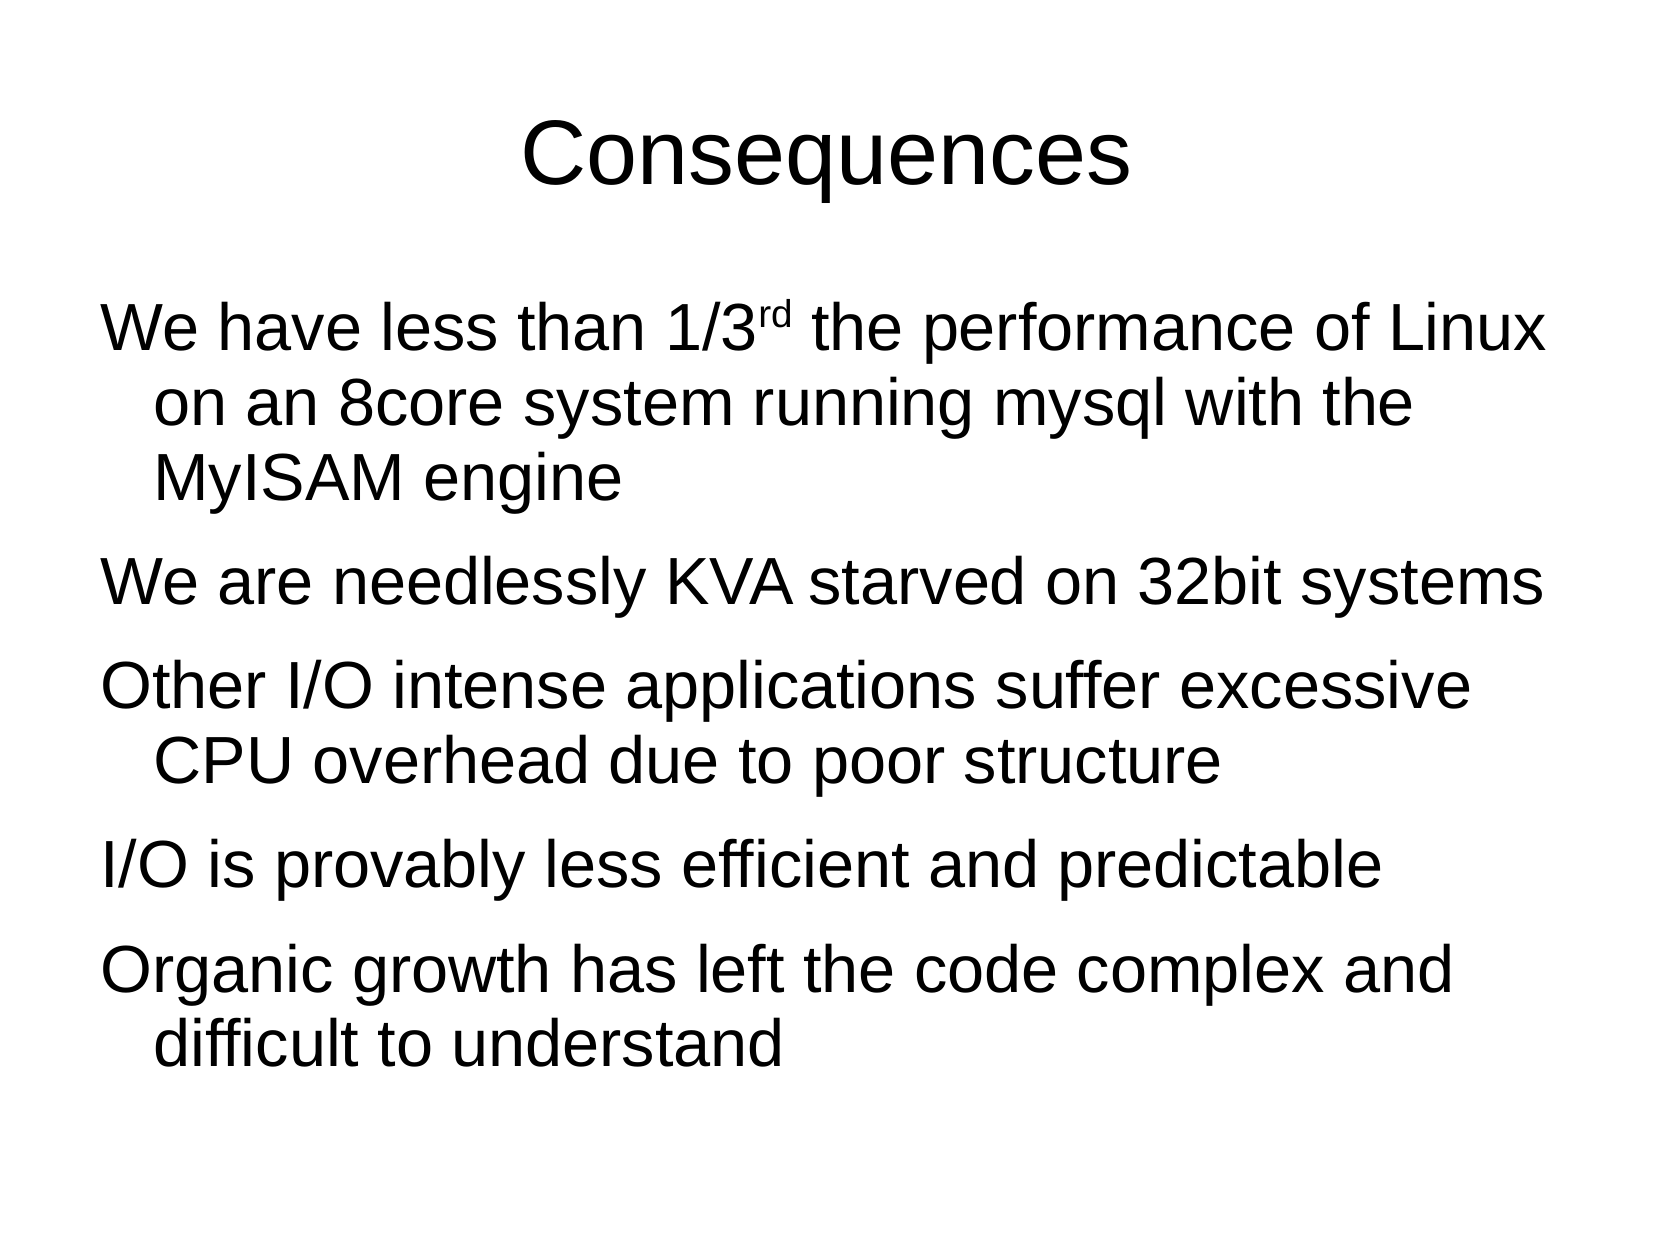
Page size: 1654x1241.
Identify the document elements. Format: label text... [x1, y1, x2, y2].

list We have less than 1/3rd the performance of Linux on an 8core system running mysql with the MyISAM engine We are needlessly KVA starved on 32bit systems Other I/O intense applications suffer excessive CPU overhead due to poor structure I/O is provably less efficient and predictable Organic growth has left the code complex and difficult to understand [82, 290, 1571, 1159]
title Consequences [82, 56, 1571, 250]
